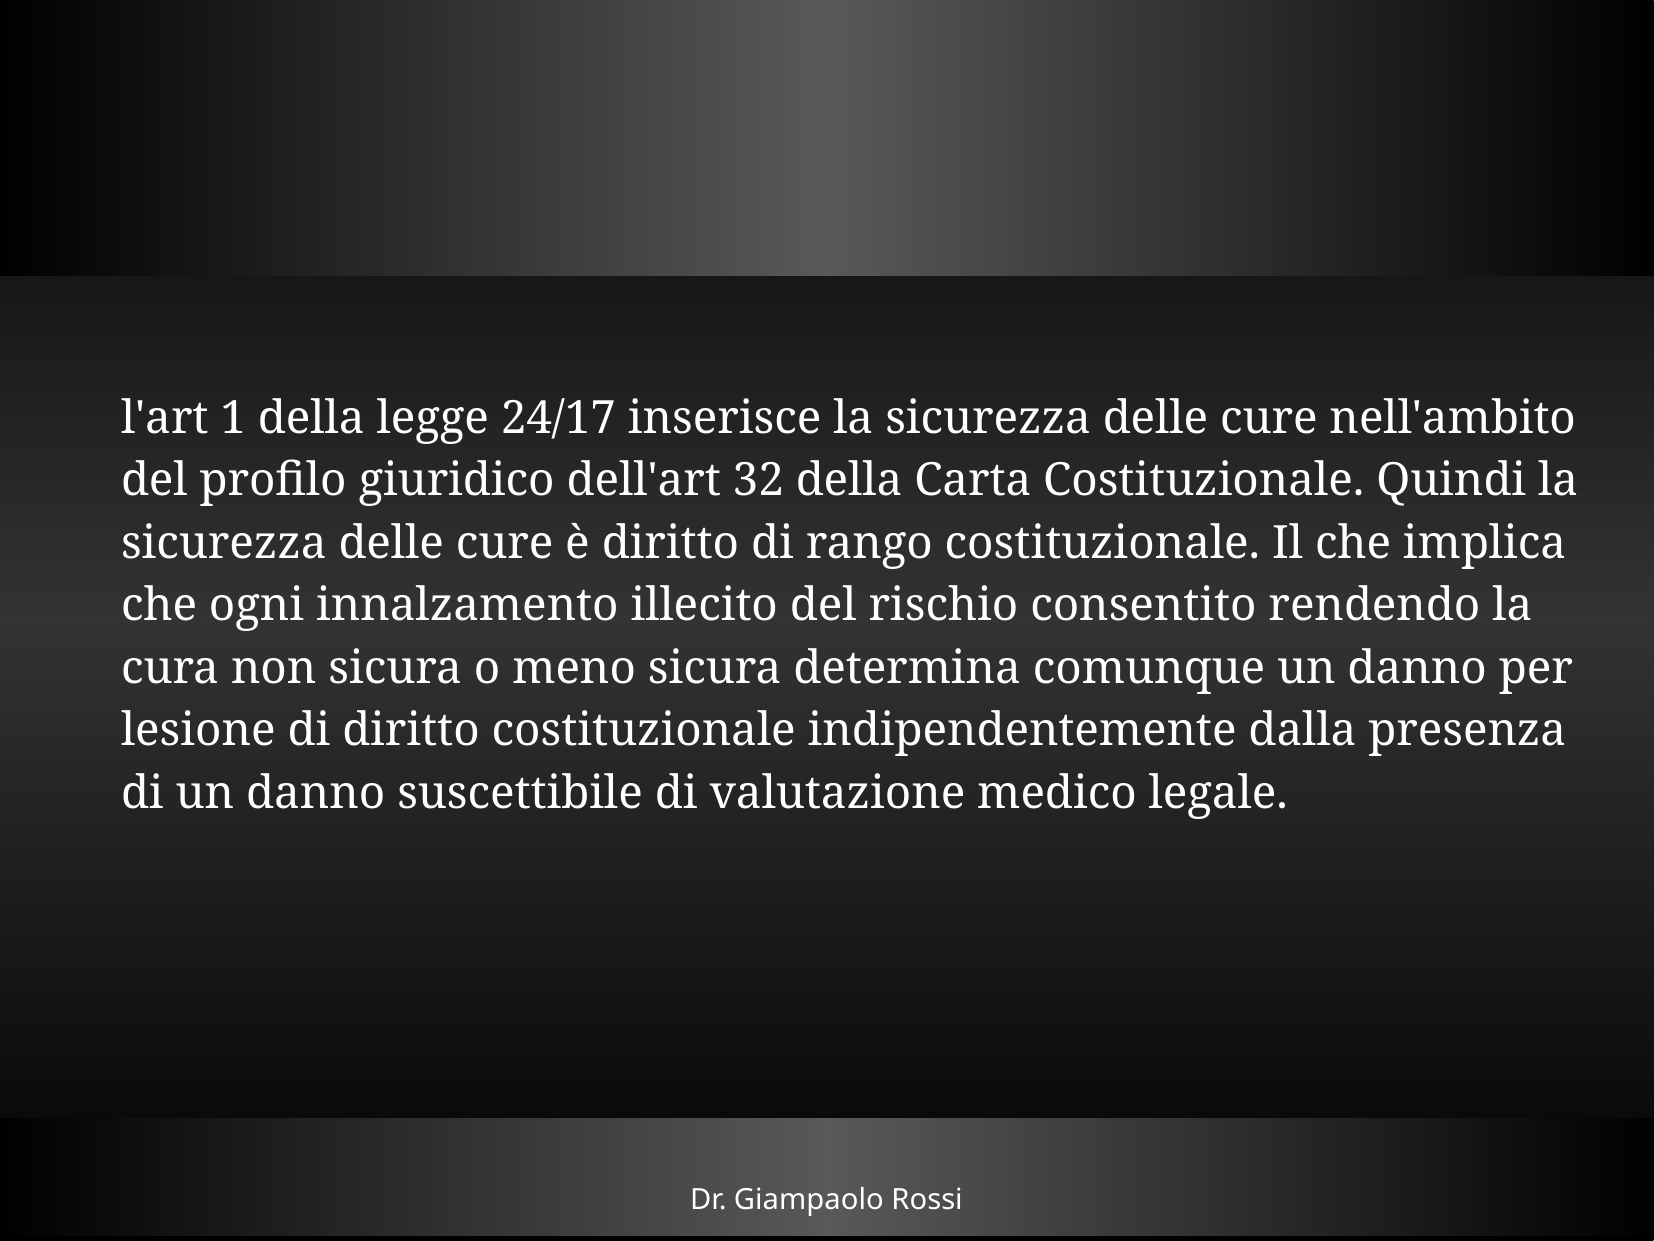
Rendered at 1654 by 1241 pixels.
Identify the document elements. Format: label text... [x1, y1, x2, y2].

text_box [46, 130, 1535, 339]
text_box l'art 1 della legge 24/17 inserisce la sicurezza delle cure nell'ambito del profilo giuridico dell'art 32 della Carta Costituzionale. Quindi la sicurezza delle cure è diritto di rango costituzionale. Il che implica che ogni innalzamento illecito del rischio consentito rendendo la cura non sicura o meno sicura determina comunque un danno per lesione di diritto costituzionale indipendentemente dalla presenza di un danno suscettibile di valutazione medico legale. [106, 376, 1619, 821]
text_box [46, 799, 1535, 1190]
